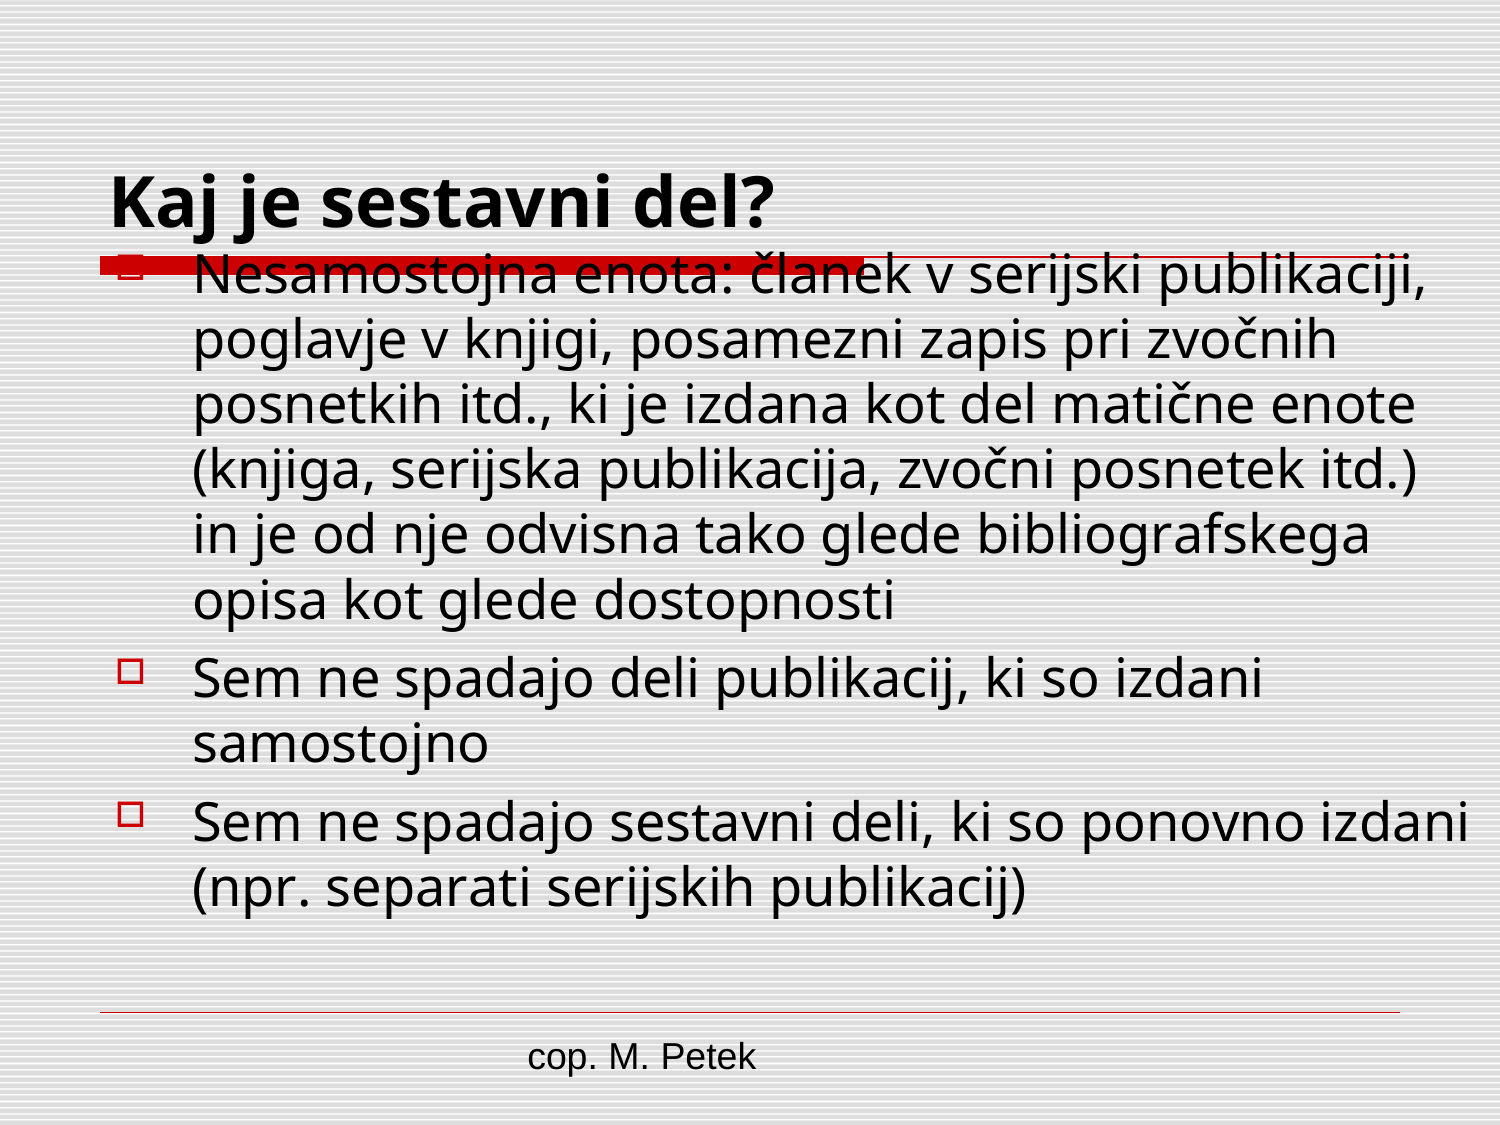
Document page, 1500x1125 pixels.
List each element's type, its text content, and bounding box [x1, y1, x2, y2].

picture [0, 0, 1500, 1125]
title Kaj je sestavni del? [94, 49, 1407, 250]
list Nesamostojna enota: članek v serijski publikaciji, poglavje v knjigi, posamezni zapis pri zvočnih posnetkih itd., ki je izdana kot del matične enote (knjiga, serijska publikacija, zvočni posnetek itd.) in je od nje odvisna tako glede bibliografskega opisa kot glede dostopnosti Sem ne spadajo deli publikacij, ki so izdani samostojno Sem ne spadajo sestavni deli, ki so ponovno izdani (npr. separati serijskih publikacij) [100, 231, 1488, 988]
